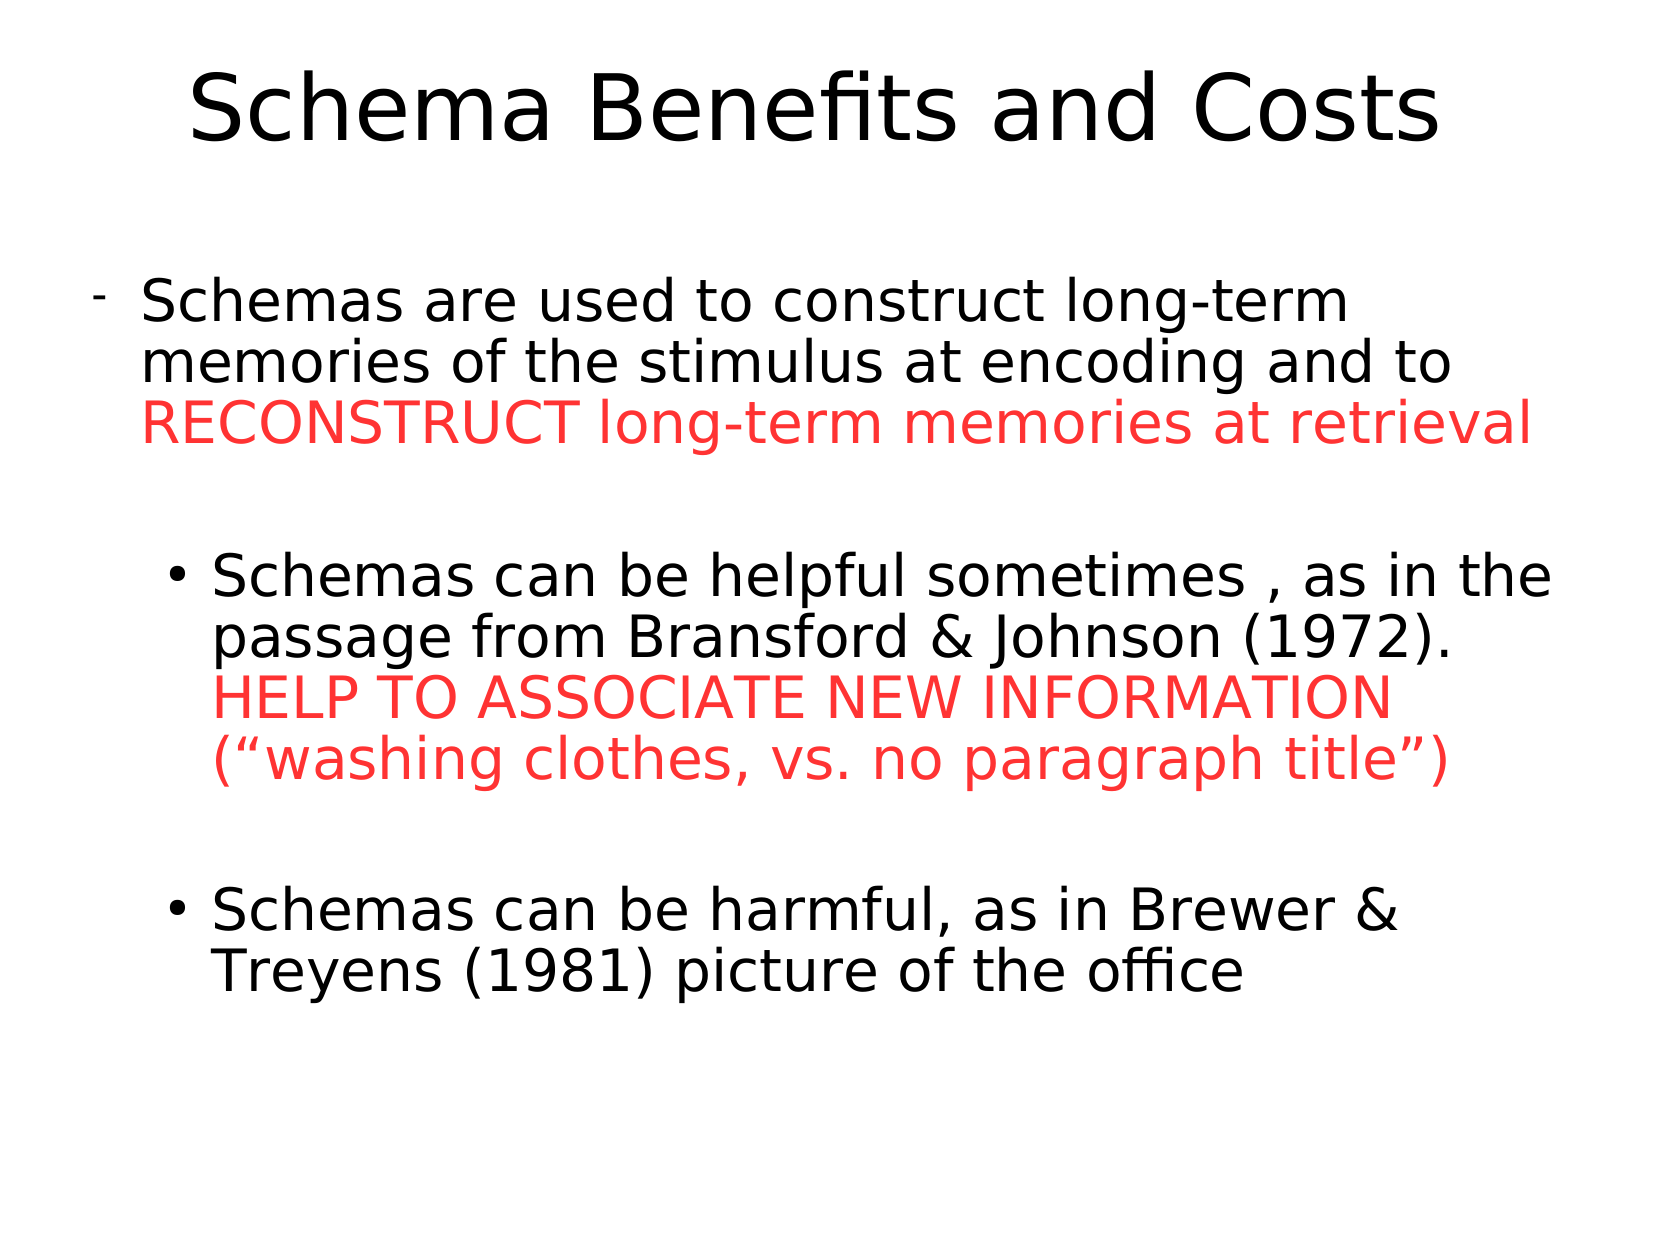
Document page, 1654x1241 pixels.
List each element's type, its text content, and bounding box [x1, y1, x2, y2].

subtitle Schemas are used to construct long-term memories of the stimulus at encoding and to RECONSTRUCT long-term memories at retrieval Schemas can be helpful sometimes , as in the passage from Bransford & Johnson (1972). HELP TO ASSOCIATE NEW INFORMATION (“washing clothes, vs. no paragraph title”) Schemas can be harmful, as in Brewer & Treyens (1981) picture of the office [75, 227, 1558, 1050]
title Schema Benefits and Costs [75, 19, 1558, 226]
